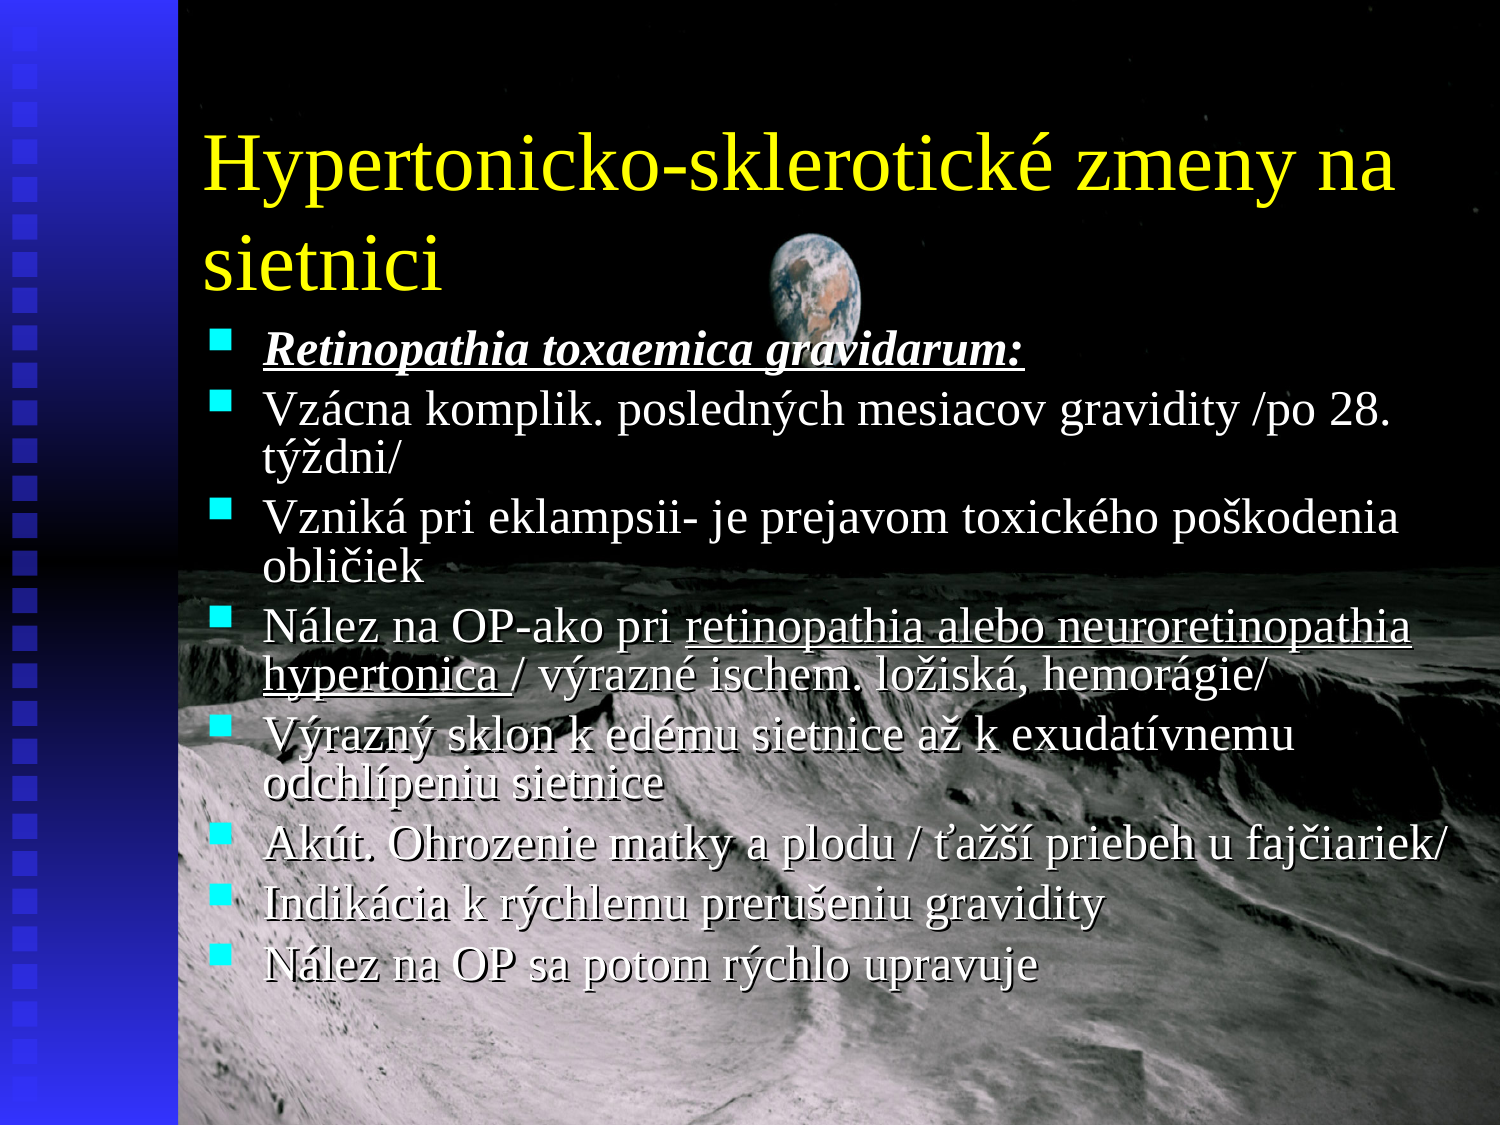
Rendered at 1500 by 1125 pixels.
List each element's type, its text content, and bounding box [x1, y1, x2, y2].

picture [0, 0, 1500, 1125]
title Hypertonicko-sklerotické zmeny na sietnici [187, 99, 1463, 288]
list Retinopathia toxaemica gravidarum: Vzácna komplik. posledných mesiacov gravidity /po 28. týždni/ Vzniká pri eklampsii- je prejavom toxického poškodenia obličiek Nález na OP-ako pri retinopathia alebo neuroretinopathia hypertonica / výrazné ischem. ložiská, hemorágie/ Výrazný sklon k edému sietnice až k exudatívnemu odchlípeniu sietnice Akút. Ohrozenie matky a plodu / ťažší priebeh u fajčiariek/ Indikácia k rýchlemu prerušeniu gravidity Nález na OP sa potom rýchlo upravuje [191, 319, 1467, 995]
